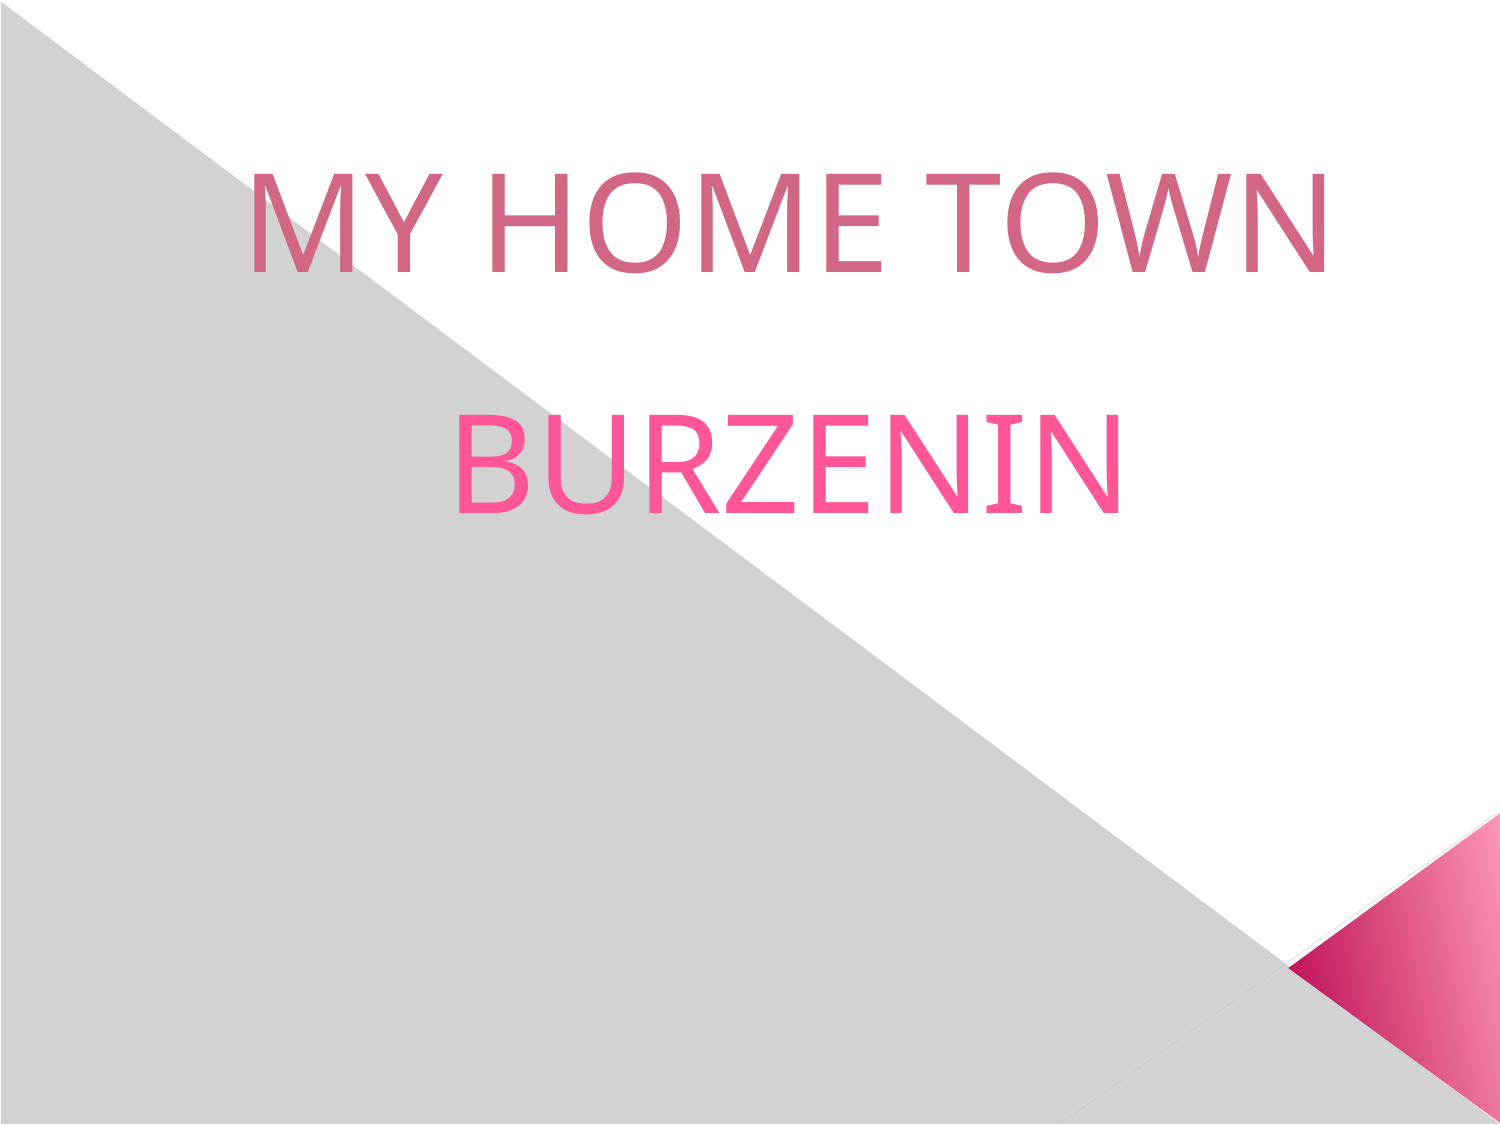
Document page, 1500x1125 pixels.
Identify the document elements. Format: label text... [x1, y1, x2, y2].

subtitle BURZENIN [88, 369, 1412, 657]
title MY HOME TOWN [88, 127, 1412, 369]
